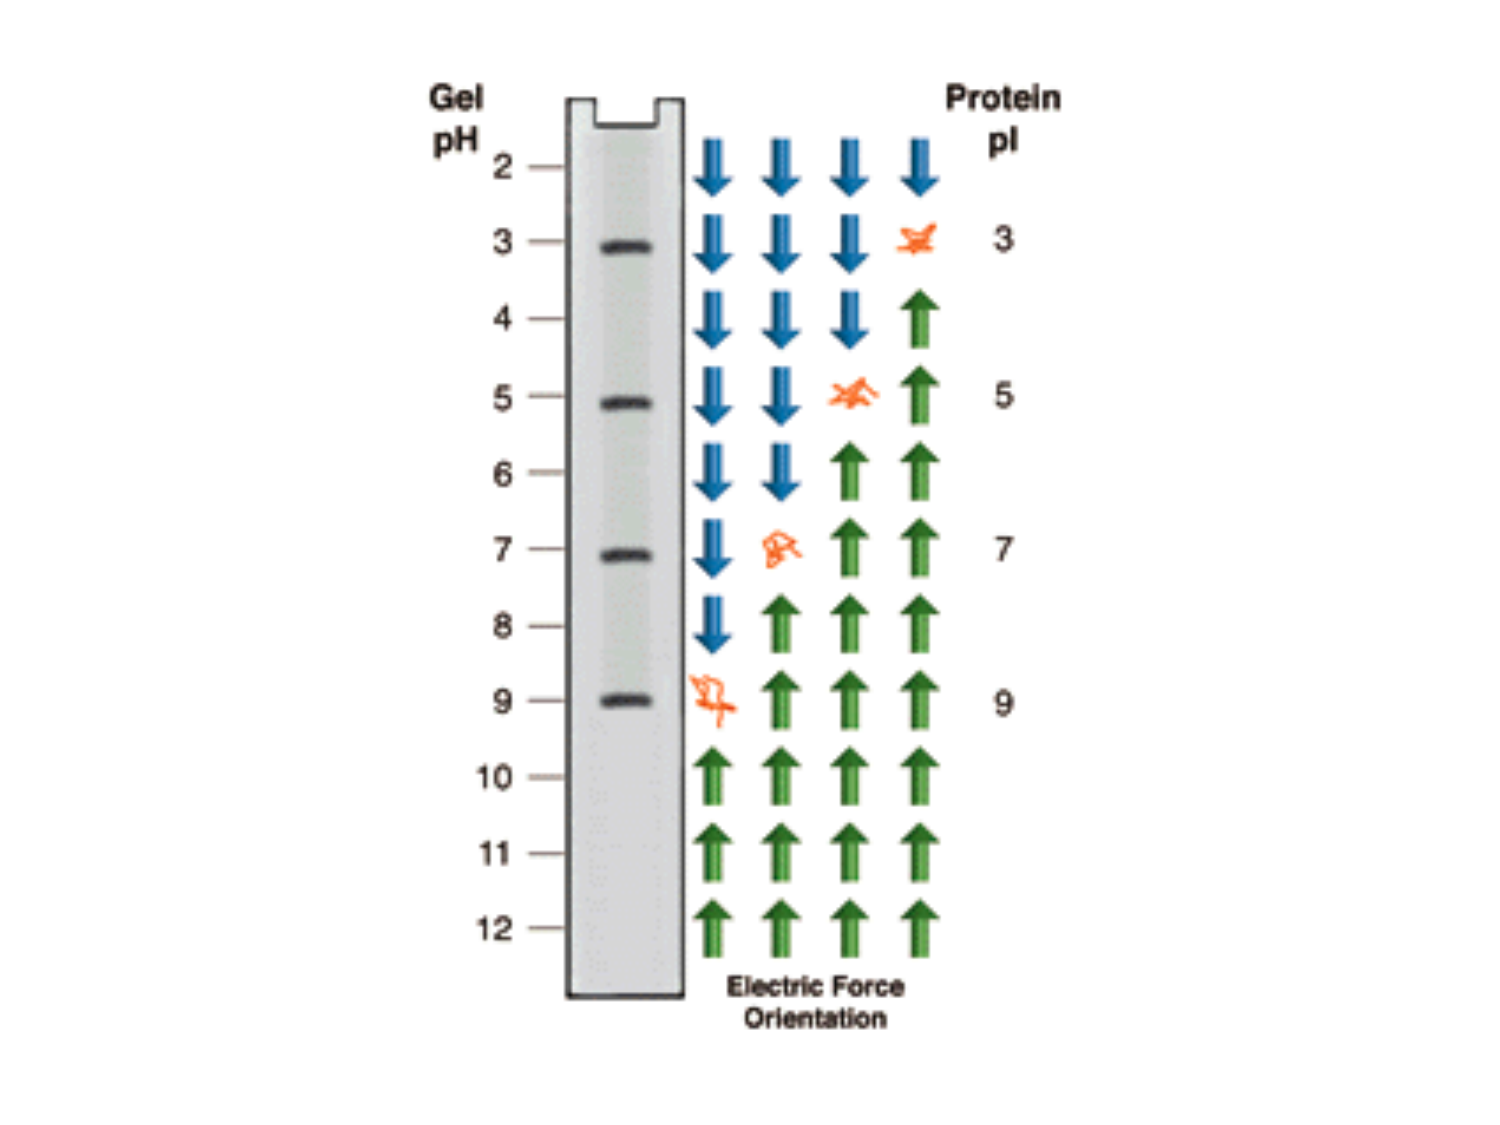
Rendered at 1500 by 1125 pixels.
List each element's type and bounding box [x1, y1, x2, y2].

picture [396, 42, 1104, 1083]
